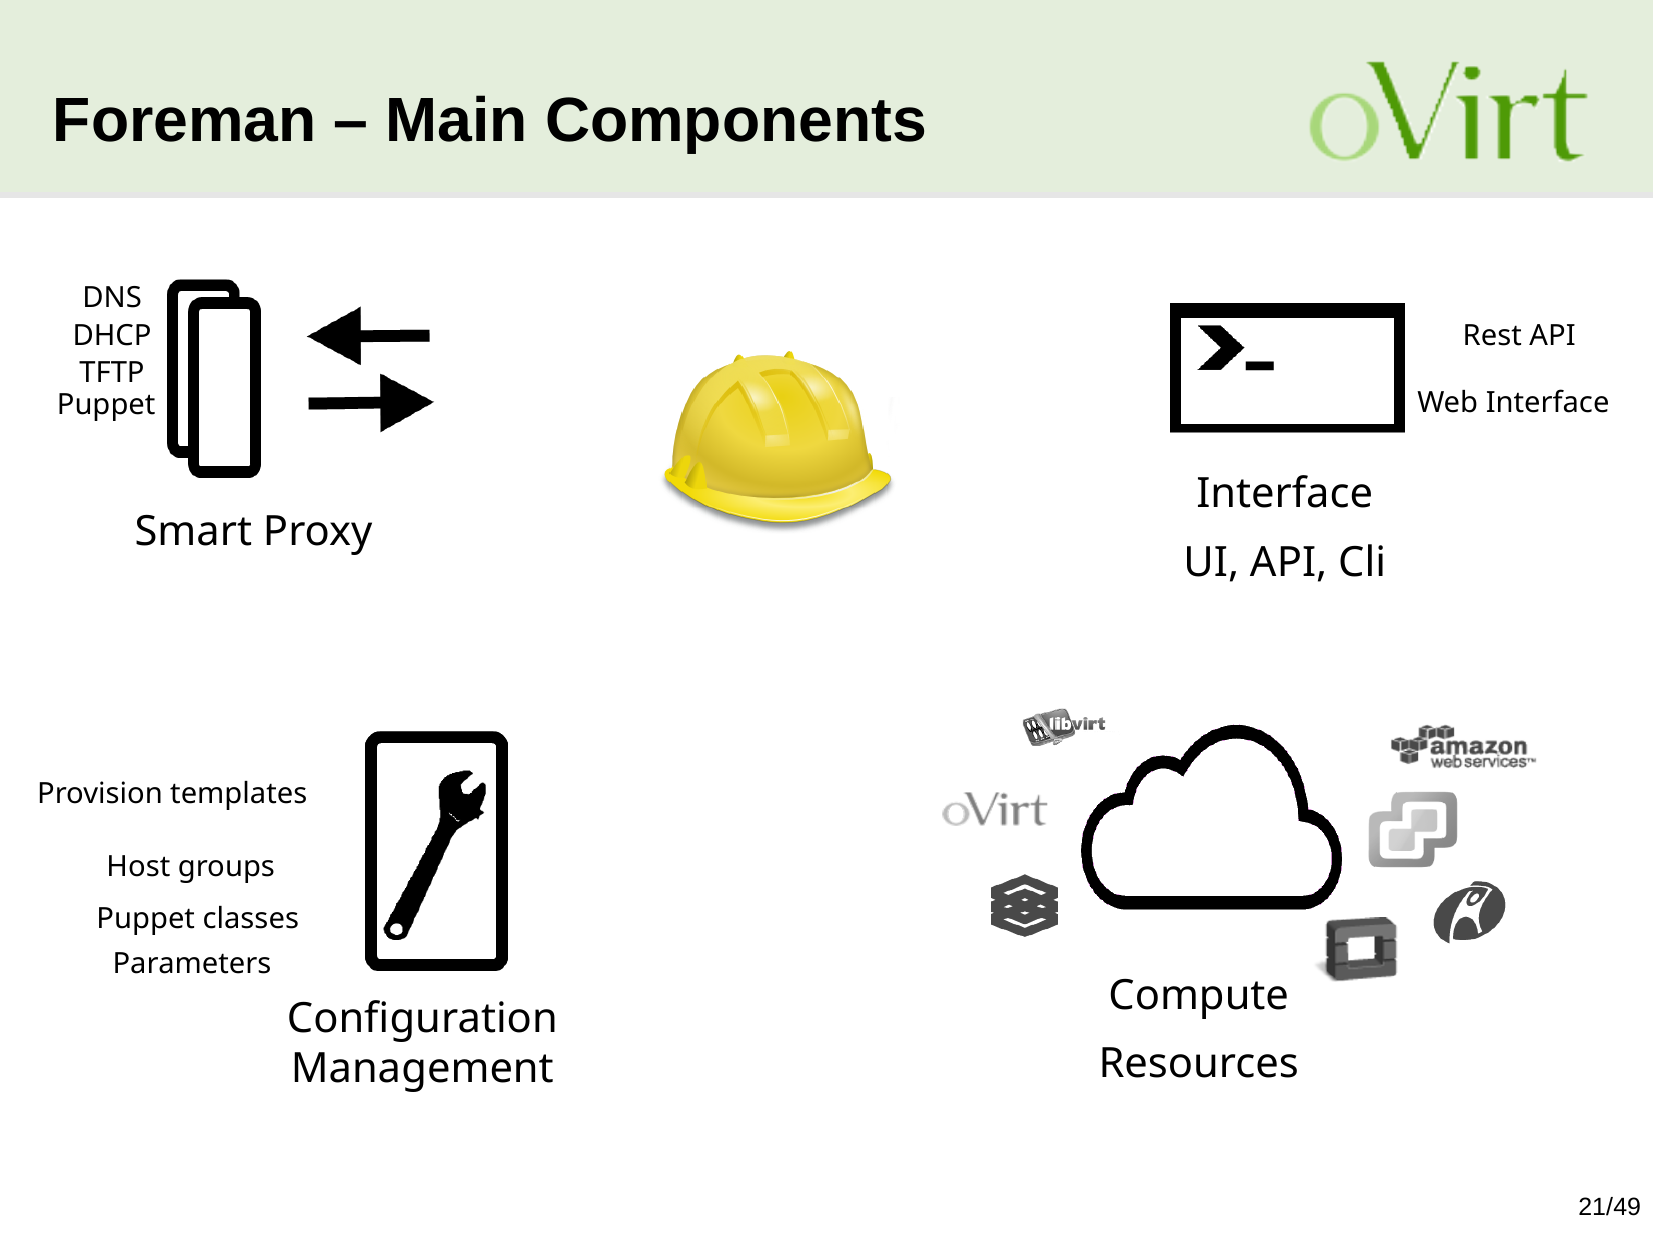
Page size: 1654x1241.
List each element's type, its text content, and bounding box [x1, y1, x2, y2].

picture [262, 721, 625, 976]
text_box Provision templates [0, 766, 357, 817]
text_box Host groups [78, 840, 304, 891]
picture [1289, 36, 1613, 181]
picture [1124, 271, 1463, 458]
picture [937, 683, 1547, 993]
text_box Configuration Management [170, 983, 675, 1100]
text_box Smart Proxy [95, 496, 413, 562]
text_box Parameters [60, 936, 324, 988]
text_box Compute Resources [953, 959, 1445, 1094]
text_box Puppet classes [66, 891, 330, 942]
text_box DHCP [37, 308, 188, 346]
picture [658, 351, 900, 534]
text_box Rest API [1444, 308, 1595, 359]
text_box Interface UI, API, Cli [1032, 458, 1538, 593]
text_box Puppet [31, 377, 182, 429]
text_box DNS [37, 271, 188, 308]
title Foreman – Main Components [52, 14, 1330, 154]
text_box Web Interface [1400, 375, 1627, 427]
text_box TFTP [37, 346, 188, 397]
picture [149, 242, 475, 497]
